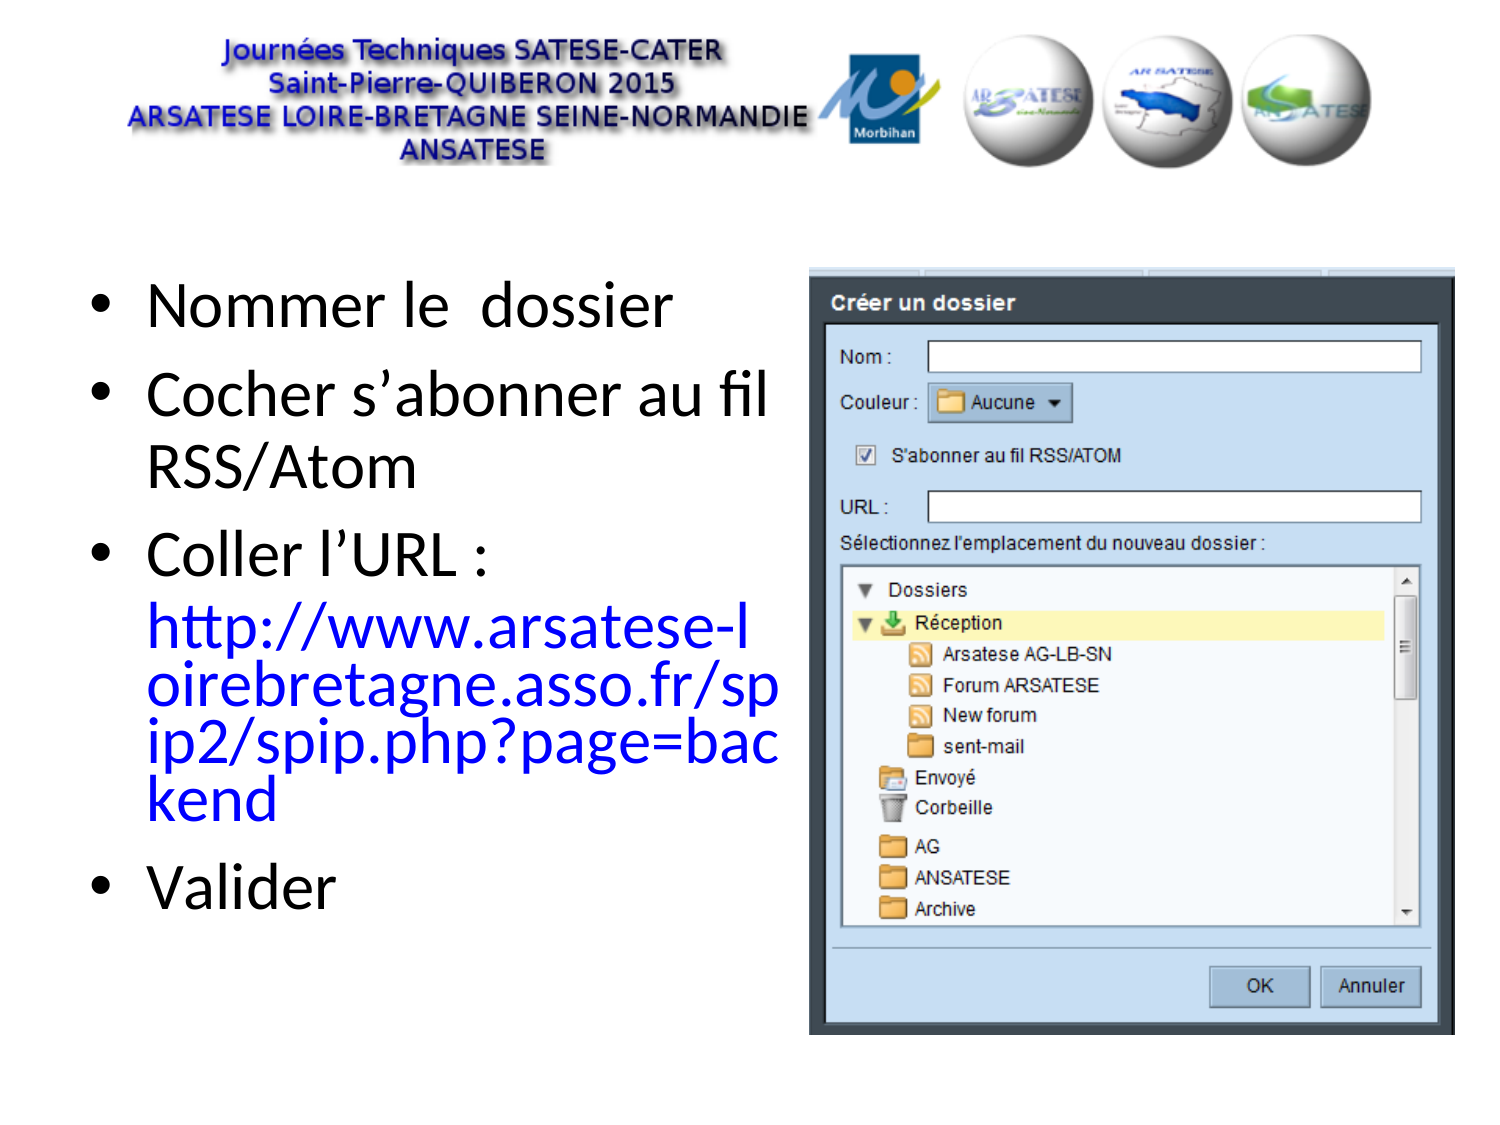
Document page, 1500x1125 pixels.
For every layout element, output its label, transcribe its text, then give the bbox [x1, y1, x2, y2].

picture [809, 267, 1455, 1035]
text_box Nommer le dossier Cocher s’abonner au fil RSS/Atom Coller l’URL : http://www.arsatese-loirebretagne.asso.fr/spip2/spip.php?page=backend Valider [75, 262, 798, 1024]
picture [123, 30, 1389, 174]
